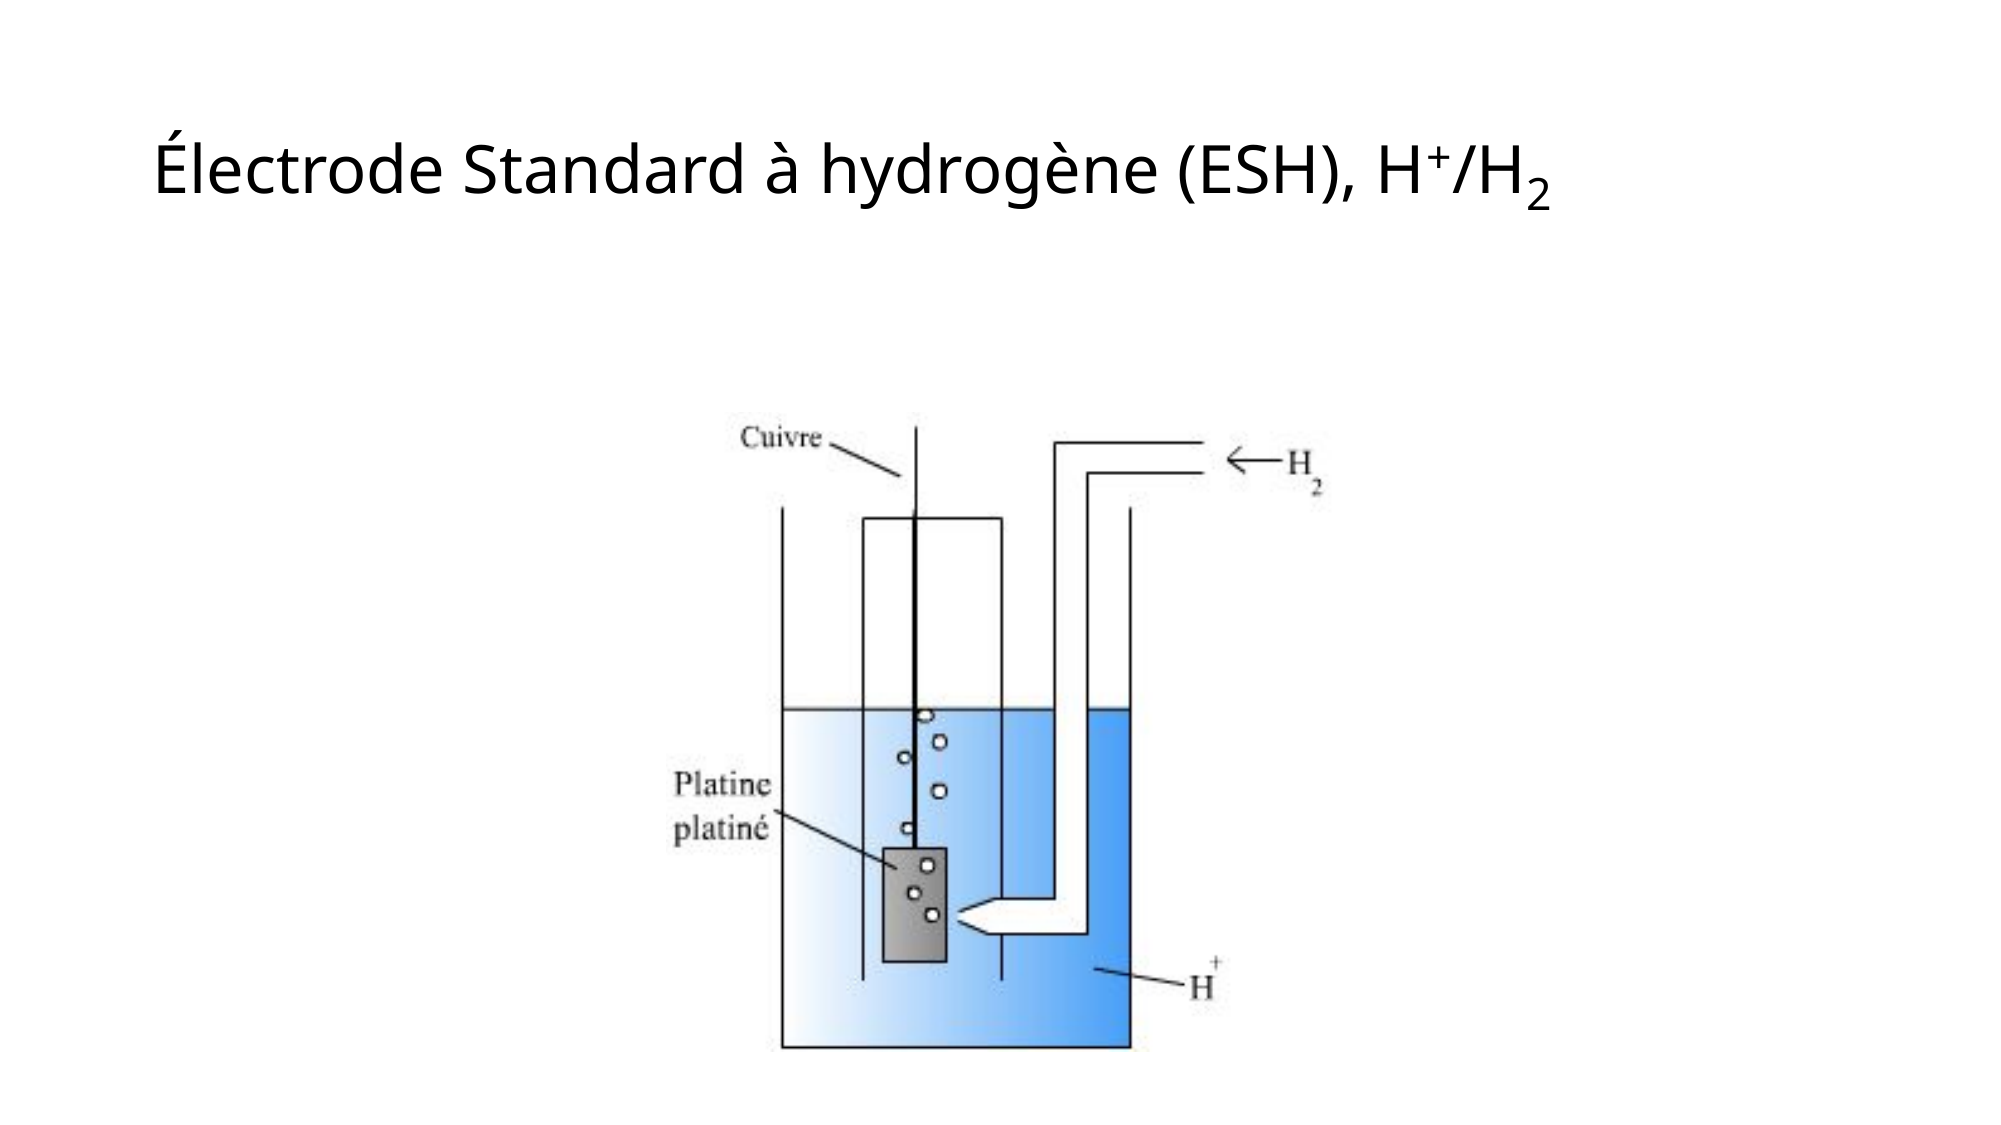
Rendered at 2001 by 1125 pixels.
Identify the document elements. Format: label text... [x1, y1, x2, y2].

title Électrode Standard à hydrogène (ESH), H+/H2 [137, 59, 1863, 278]
picture [666, 412, 1334, 1052]
